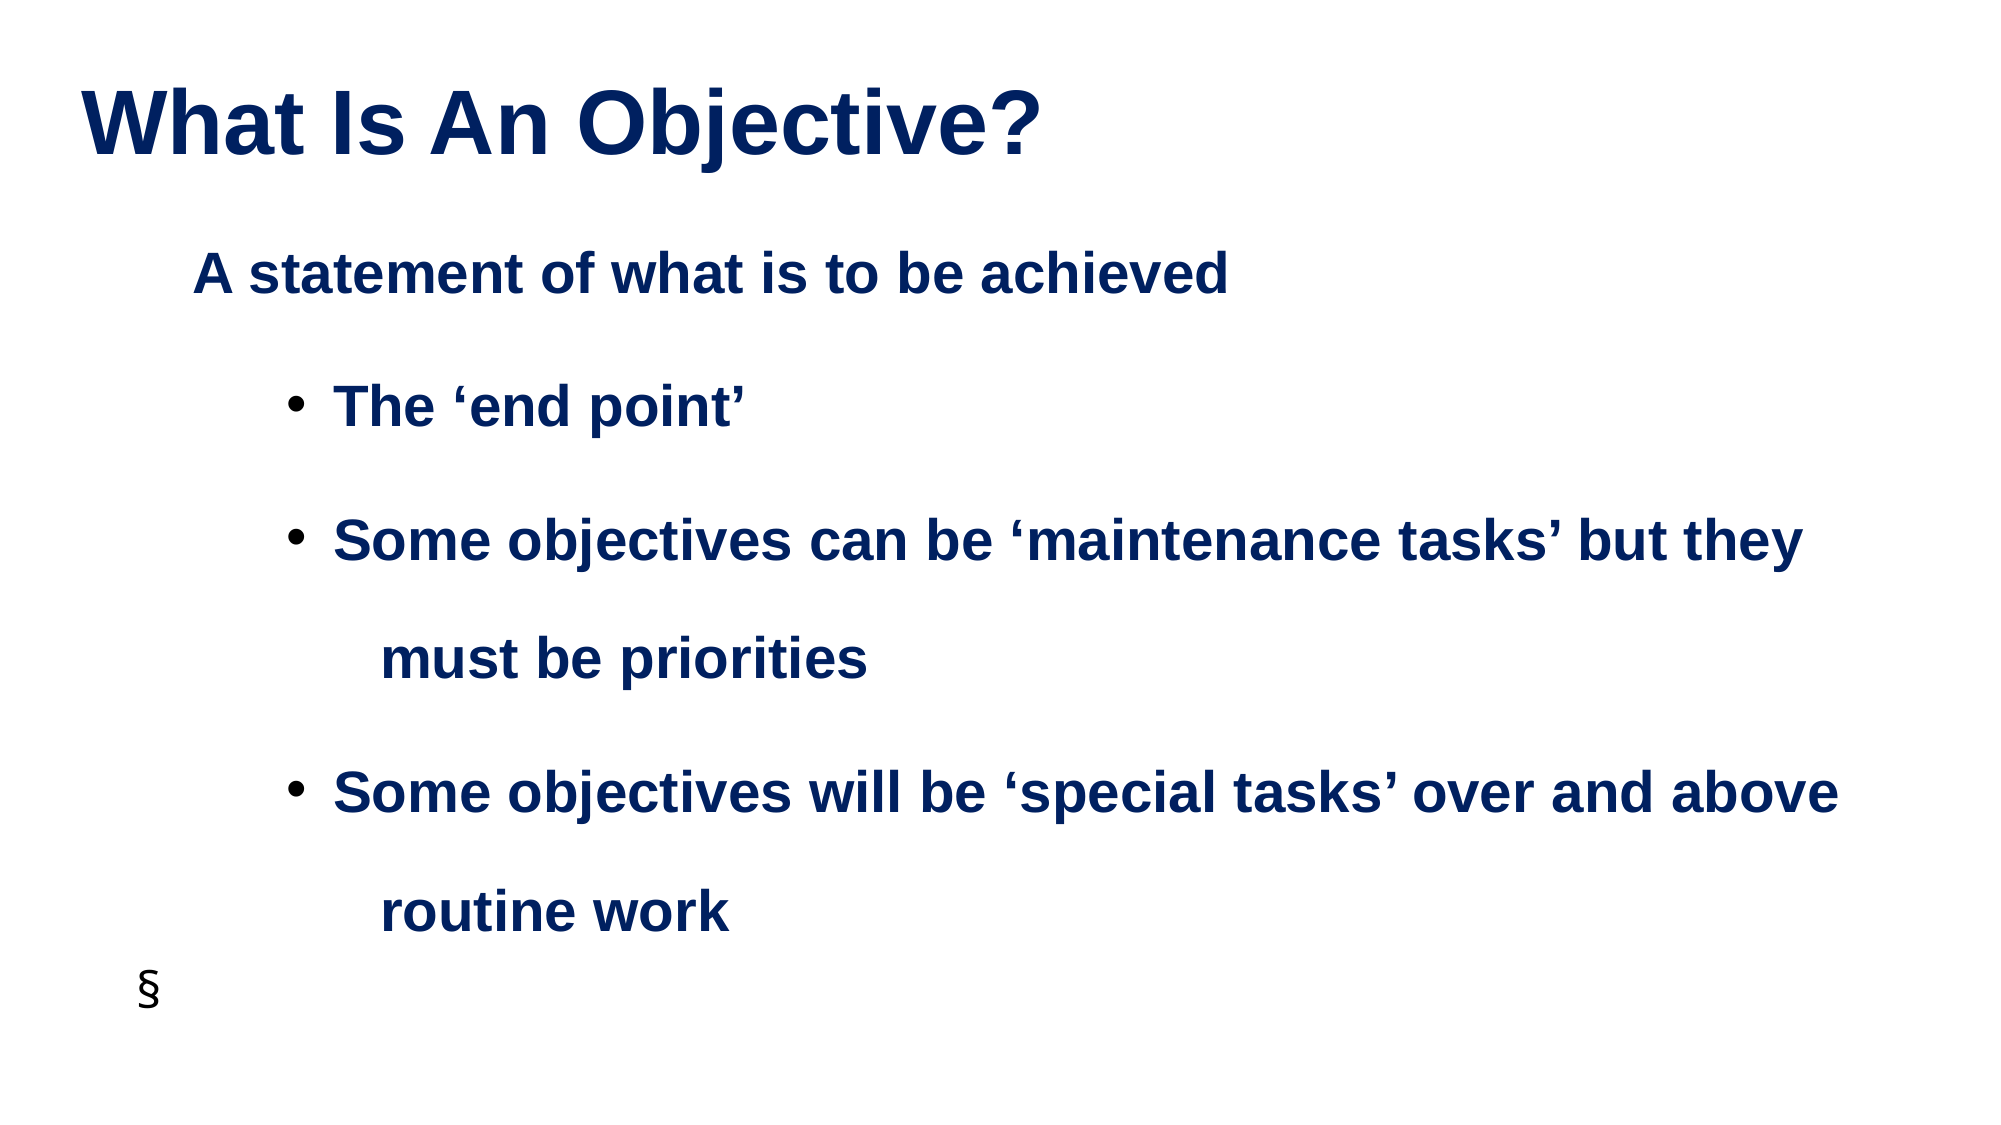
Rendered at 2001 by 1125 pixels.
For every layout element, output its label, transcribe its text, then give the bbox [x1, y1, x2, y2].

list A statement of what is to be achieved The ‘end point’ Some objectives can be ‘maintenance tasks’ but they must be priorities Some objectives will be ‘special tasks’ over and above routine work [121, 178, 1900, 1005]
title What Is An Objective? [0, 55, 1161, 243]
